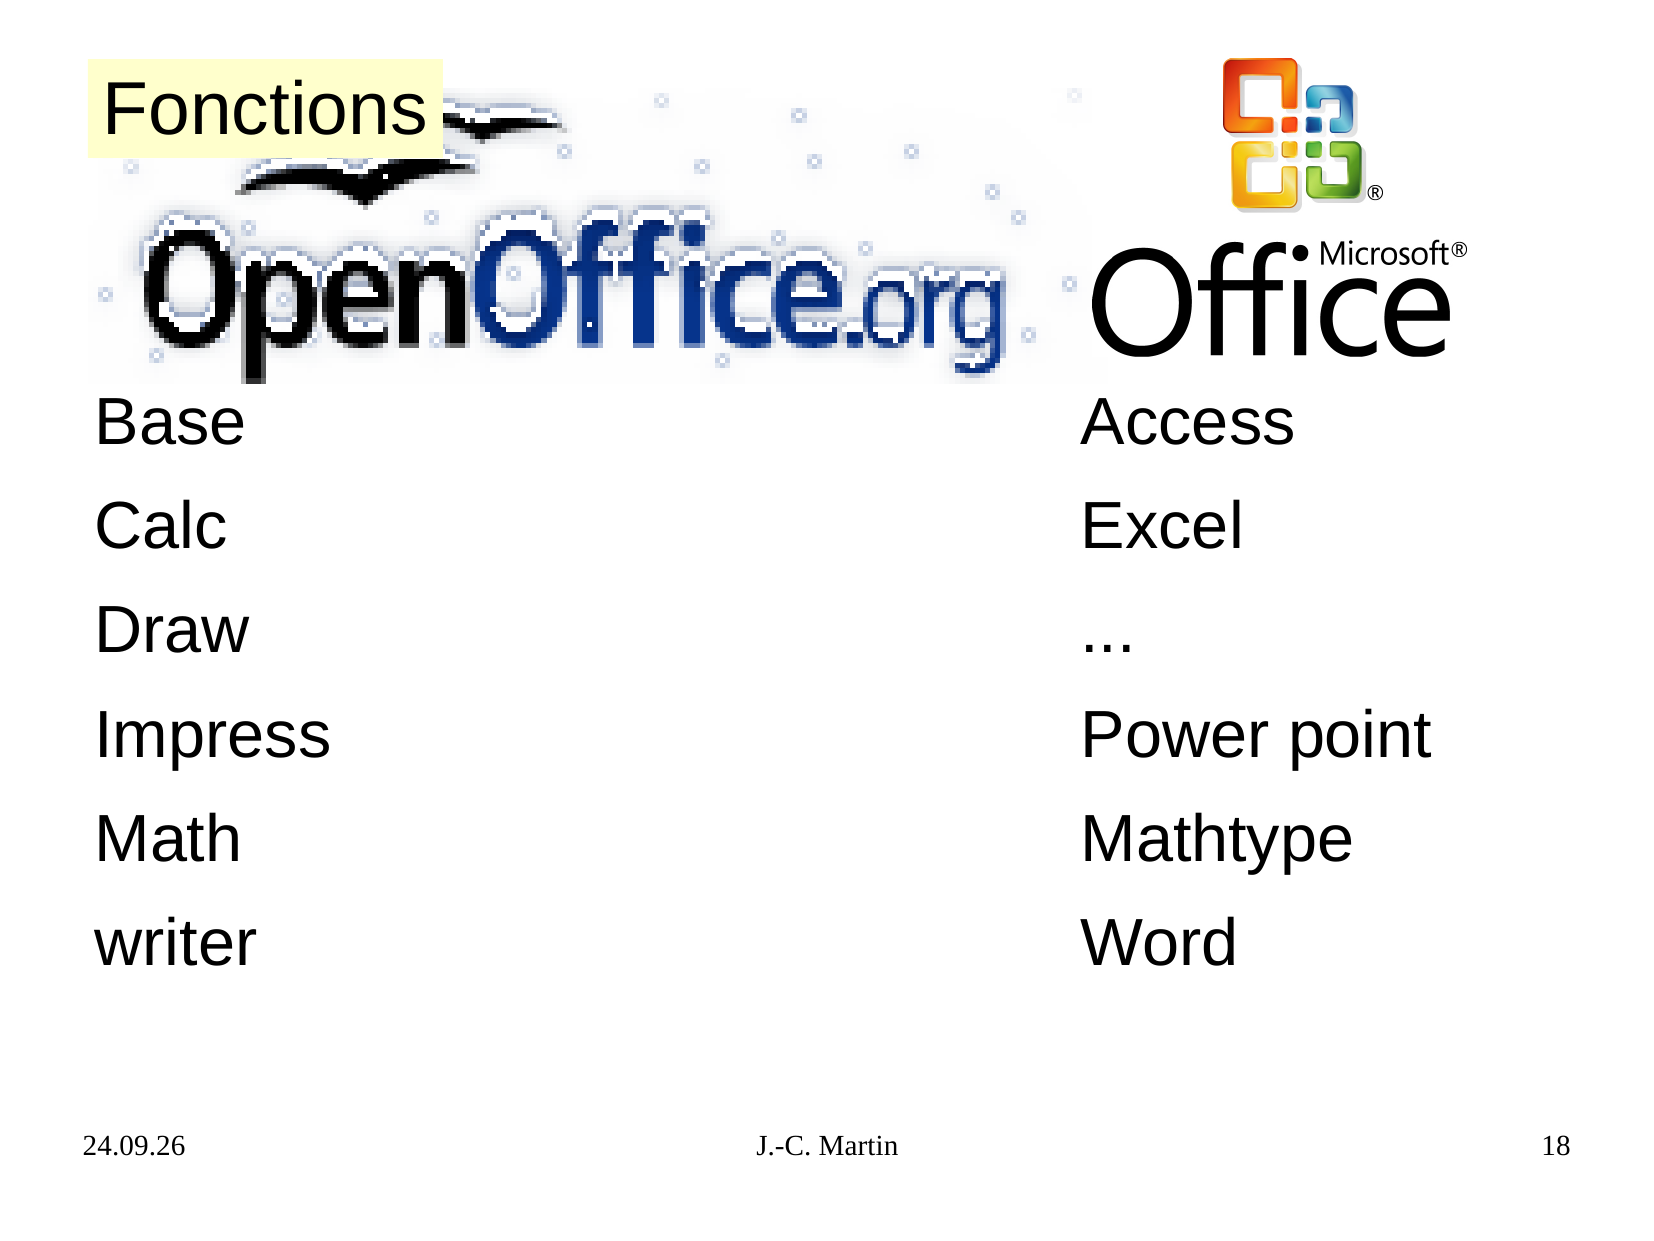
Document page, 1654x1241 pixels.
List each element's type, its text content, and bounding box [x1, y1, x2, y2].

picture [88, 58, 1467, 384]
text_box Fonctions [87, 59, 443, 158]
list Access Excel ... Power point Mathtype Word [1062, 383, 1489, 1063]
list Base Calc Draw Impress Math writer [76, 383, 502, 1063]
